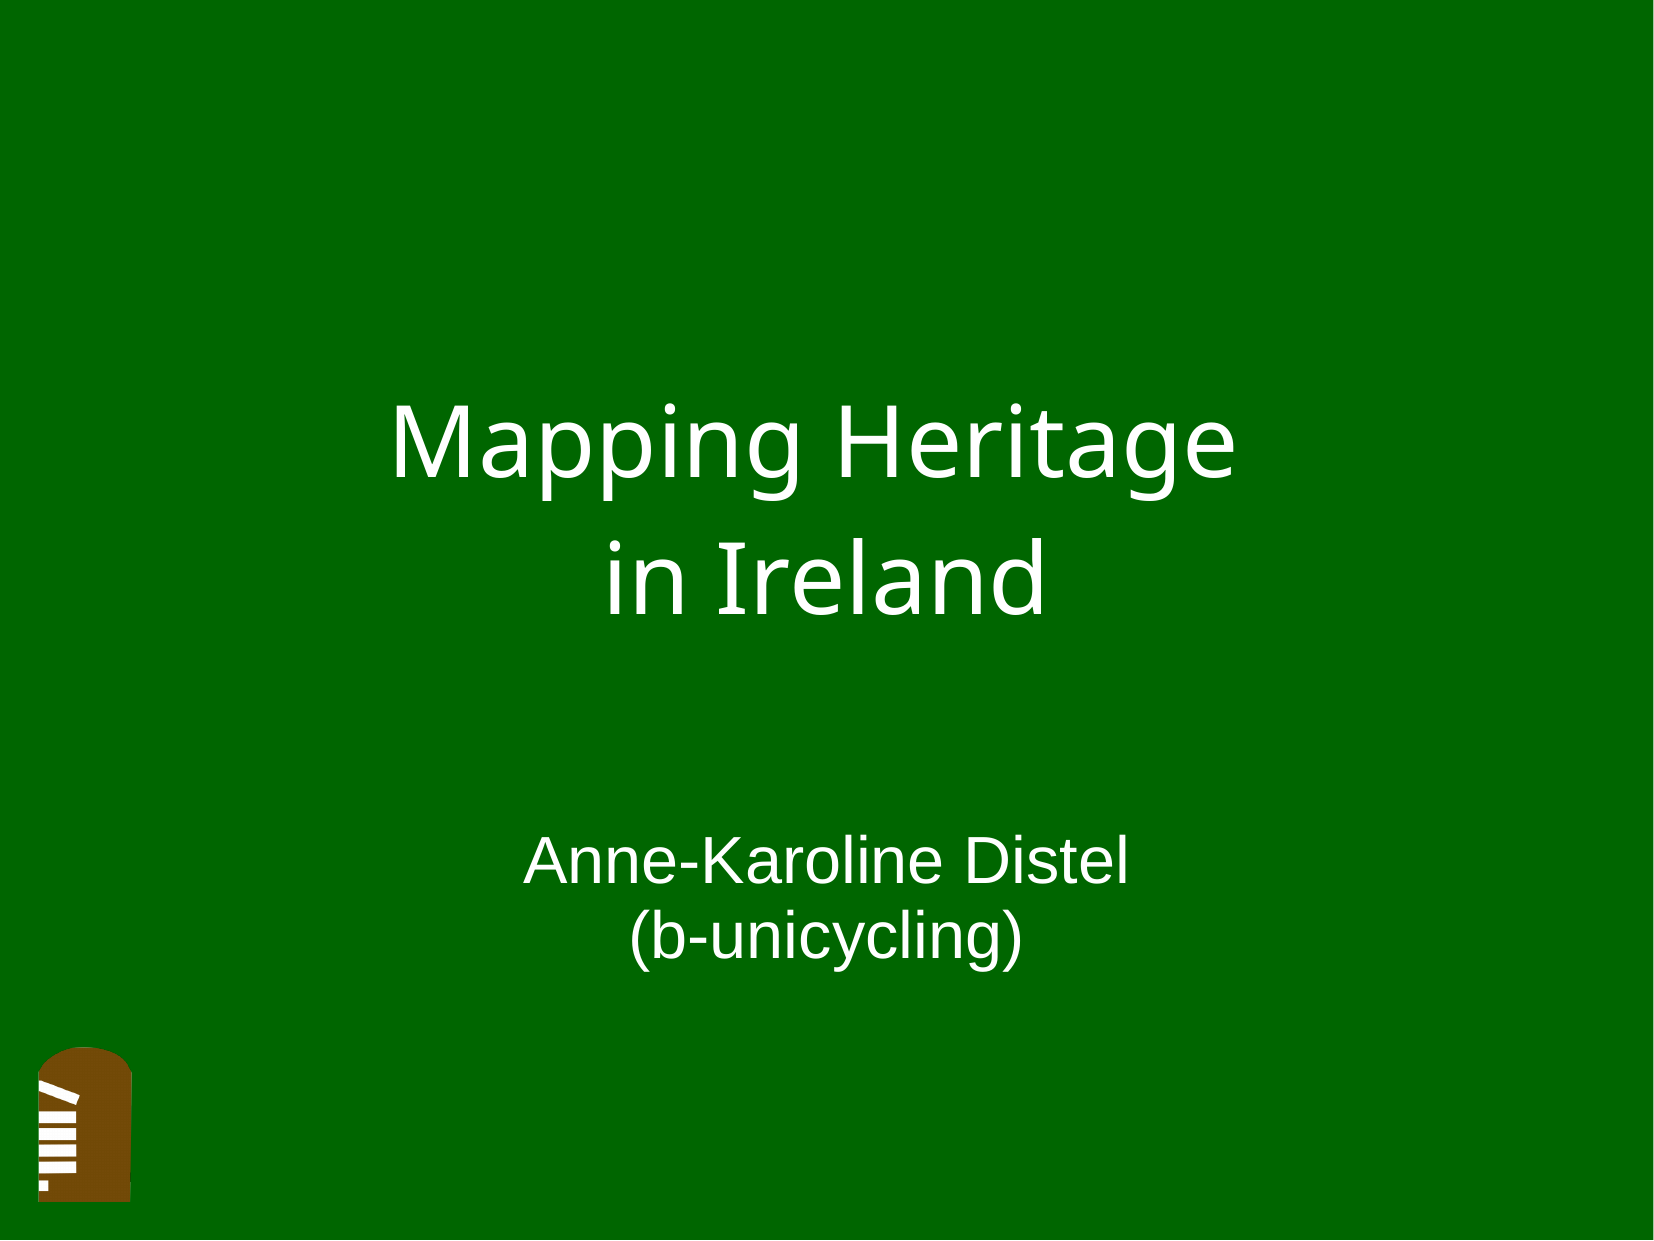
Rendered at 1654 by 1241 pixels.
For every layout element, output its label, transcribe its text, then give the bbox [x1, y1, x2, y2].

picture [0, 1032, 178, 1217]
subtitle Anne-Karoline Distel (b-unicycling) [82, 791, 1571, 1004]
title Mapping Heritage in Ireland [82, 366, 1571, 649]
